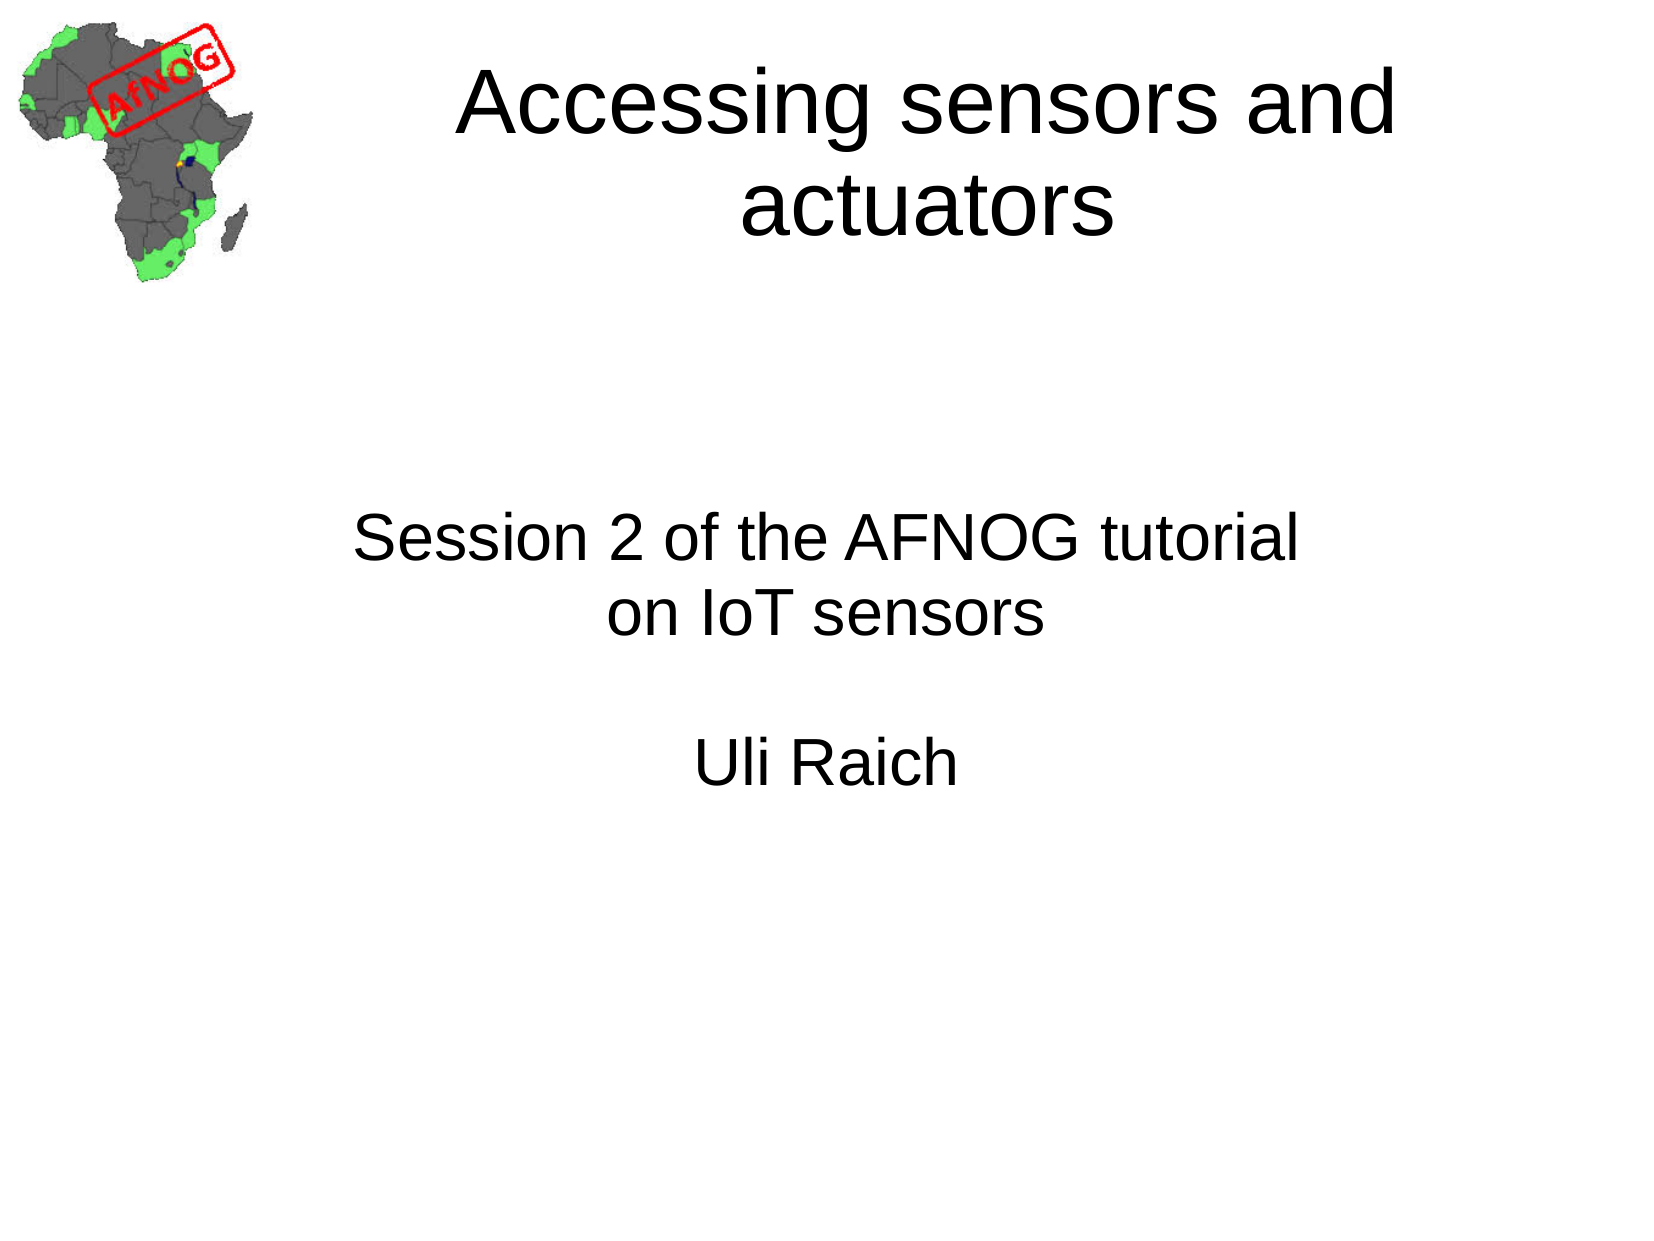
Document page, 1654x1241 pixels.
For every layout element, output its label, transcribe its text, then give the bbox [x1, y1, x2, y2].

title Accessing sensors and actuators [285, 49, 1571, 257]
subtitle Session 2 of the AFNOG tutorial on IoT sensors Uli Raich [82, 290, 1571, 1010]
picture [9, 0, 259, 291]
